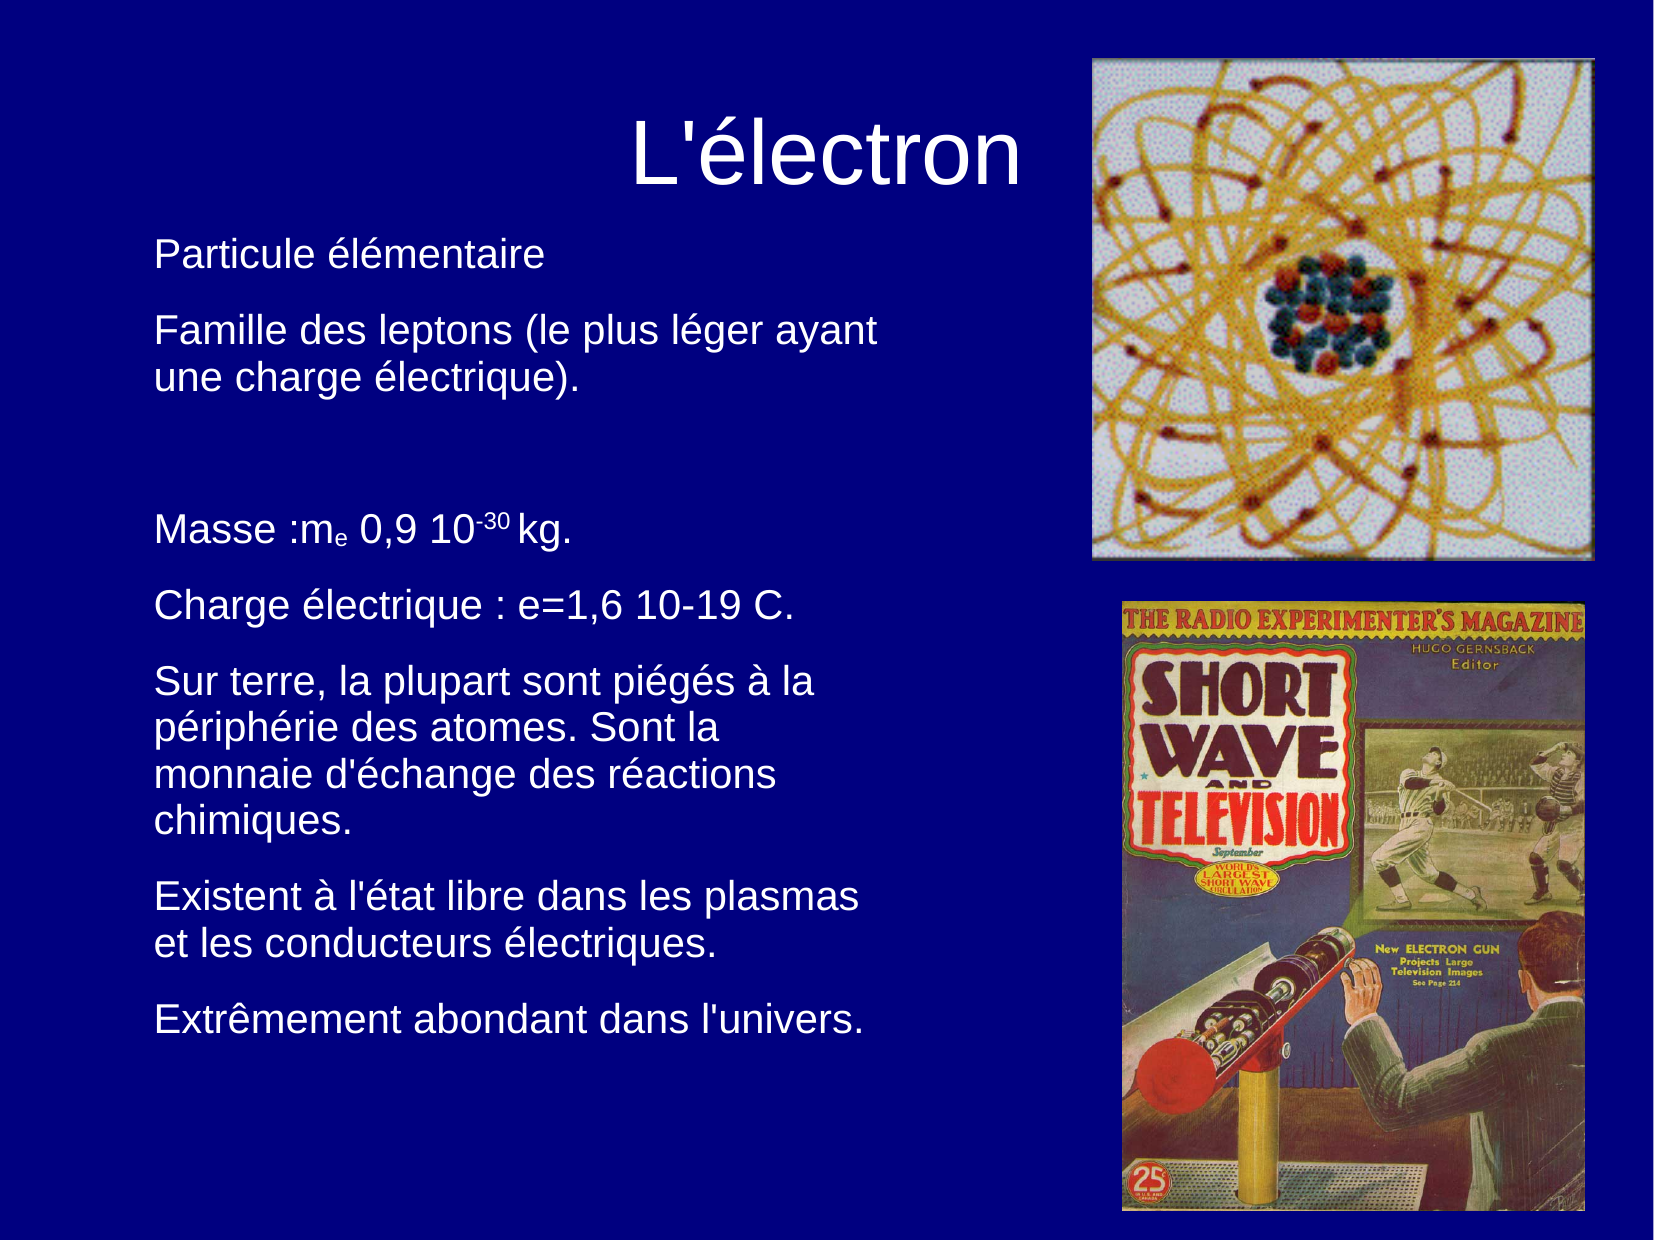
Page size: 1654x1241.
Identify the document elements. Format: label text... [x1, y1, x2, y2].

picture [1122, 601, 1585, 1211]
title L'électron [82, 49, 1571, 257]
picture [1092, 58, 1595, 562]
list Particule élémentaire Famille des leptons (le plus léger ayant une charge électrique). Masse :me 0,9 10-30 kg. Charge électrique : e=1,6 10-19 C. Sur terre, la plupart sont piégés à la périphérie des atomes. Sont la monnaie d'échange des réactions chimiques. Existent à l'état libre dans les plasmas et les conducteurs électriques. Extrêmement abondant dans l'univers. [82, 231, 886, 1241]
